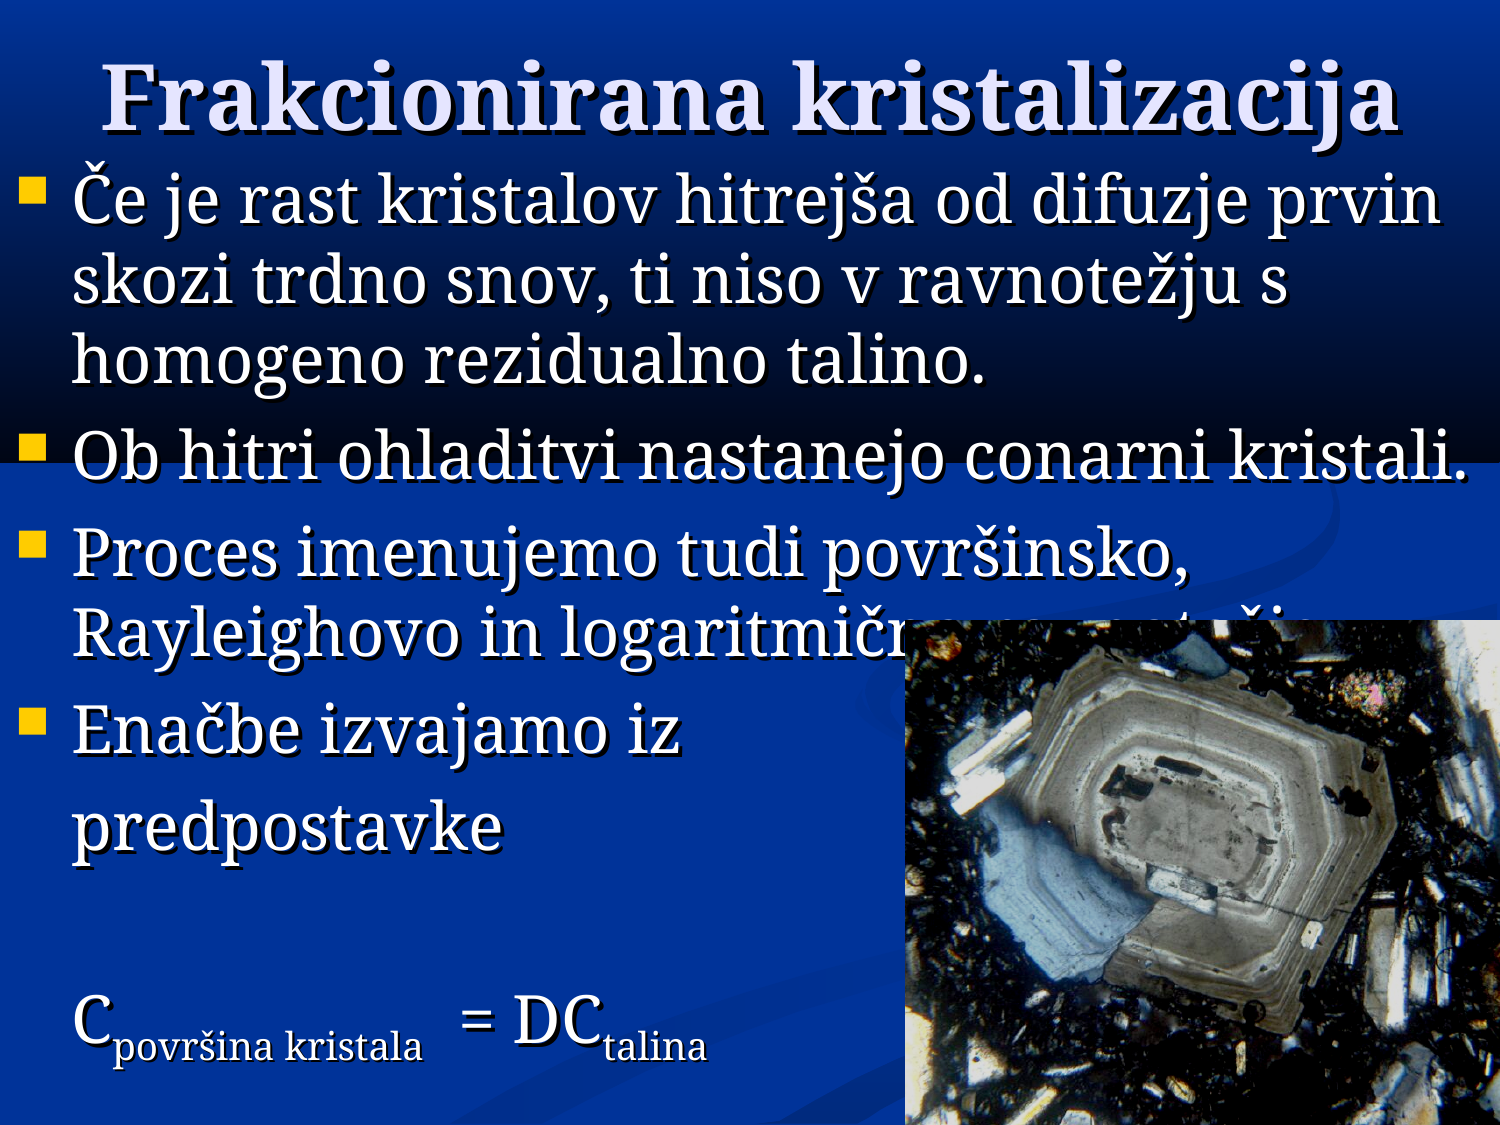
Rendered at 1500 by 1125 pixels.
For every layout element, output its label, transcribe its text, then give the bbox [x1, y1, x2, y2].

list Če je rast kristalov hitrejša od difuzje prvin skozi trdno snov, ti niso v ravnotežju s homogeno rezidualno talino. Ob hitri ohladitvi nastanejo conarni kristali. Proces imenujemo tudi površinsko, Rayleighovo in logaritmično ravnotežje. Enačbe izvajamo iz predpostavke Cpovršina kristala = DCtalina [0, 148, 1500, 1125]
picture [905, 620, 1500, 1125]
title Frakcionirana kristalizacija [76, 0, 1427, 148]
